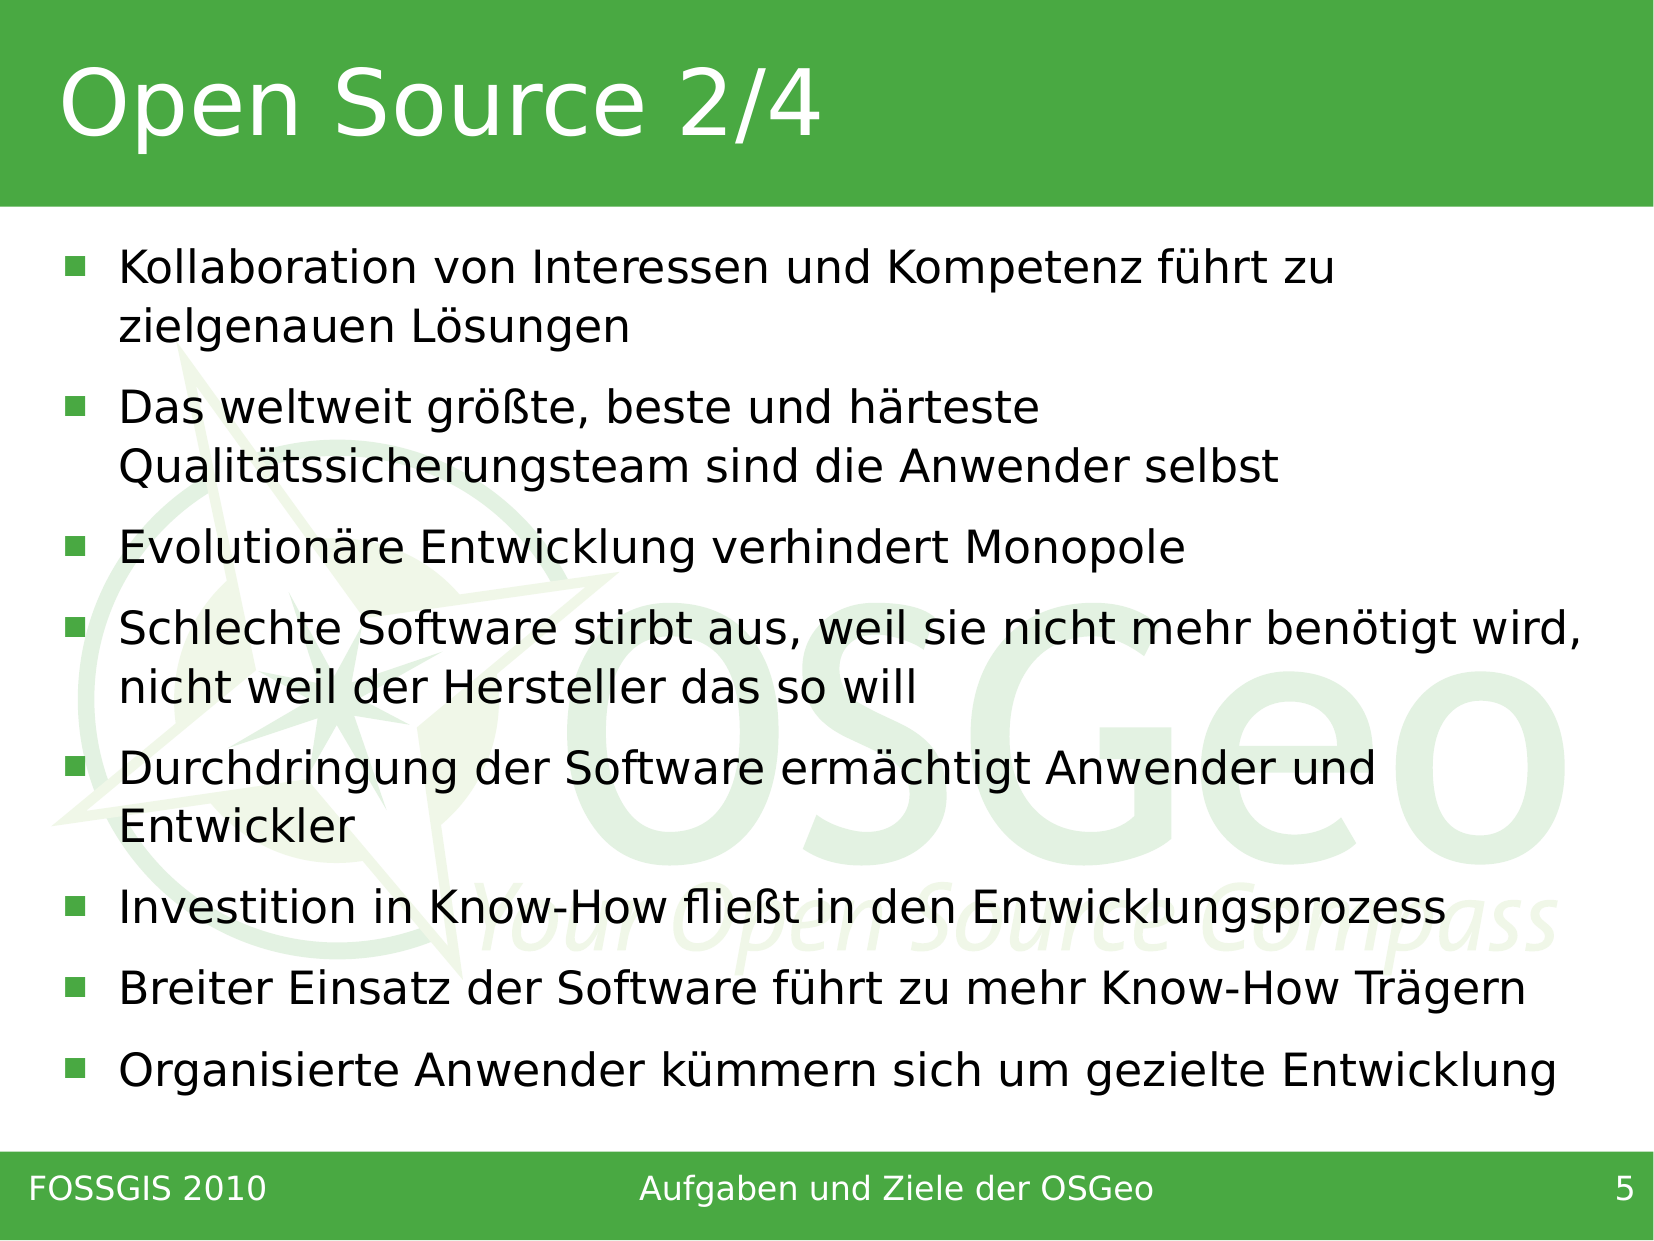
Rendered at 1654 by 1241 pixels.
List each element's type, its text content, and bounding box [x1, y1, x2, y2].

title Open Source 2/4 [59, 29, 1536, 178]
list Kollaboration von Interessen und Kompetenz führt zu zielgenauen Lösungen Das weltweit größte, beste und härteste Qualitätssicherungsteam sind die Anwender selbst Evolutionäre Entwicklung verhindert Monopole Schlechte Software stirbt aus, weil sie nicht mehr benötigt wird, nicht weil der Hersteller das so will Durchdringung der Software ermächtigt Anwender und Entwickler Investition in Know-How fließt in den Entwicklungsprozess Breiter Einsatz der Software führt zu mehr Know-How Trägern Organisierte Anwender kümmern sich um gezielte Entwicklung [47, 236, 1595, 1092]
